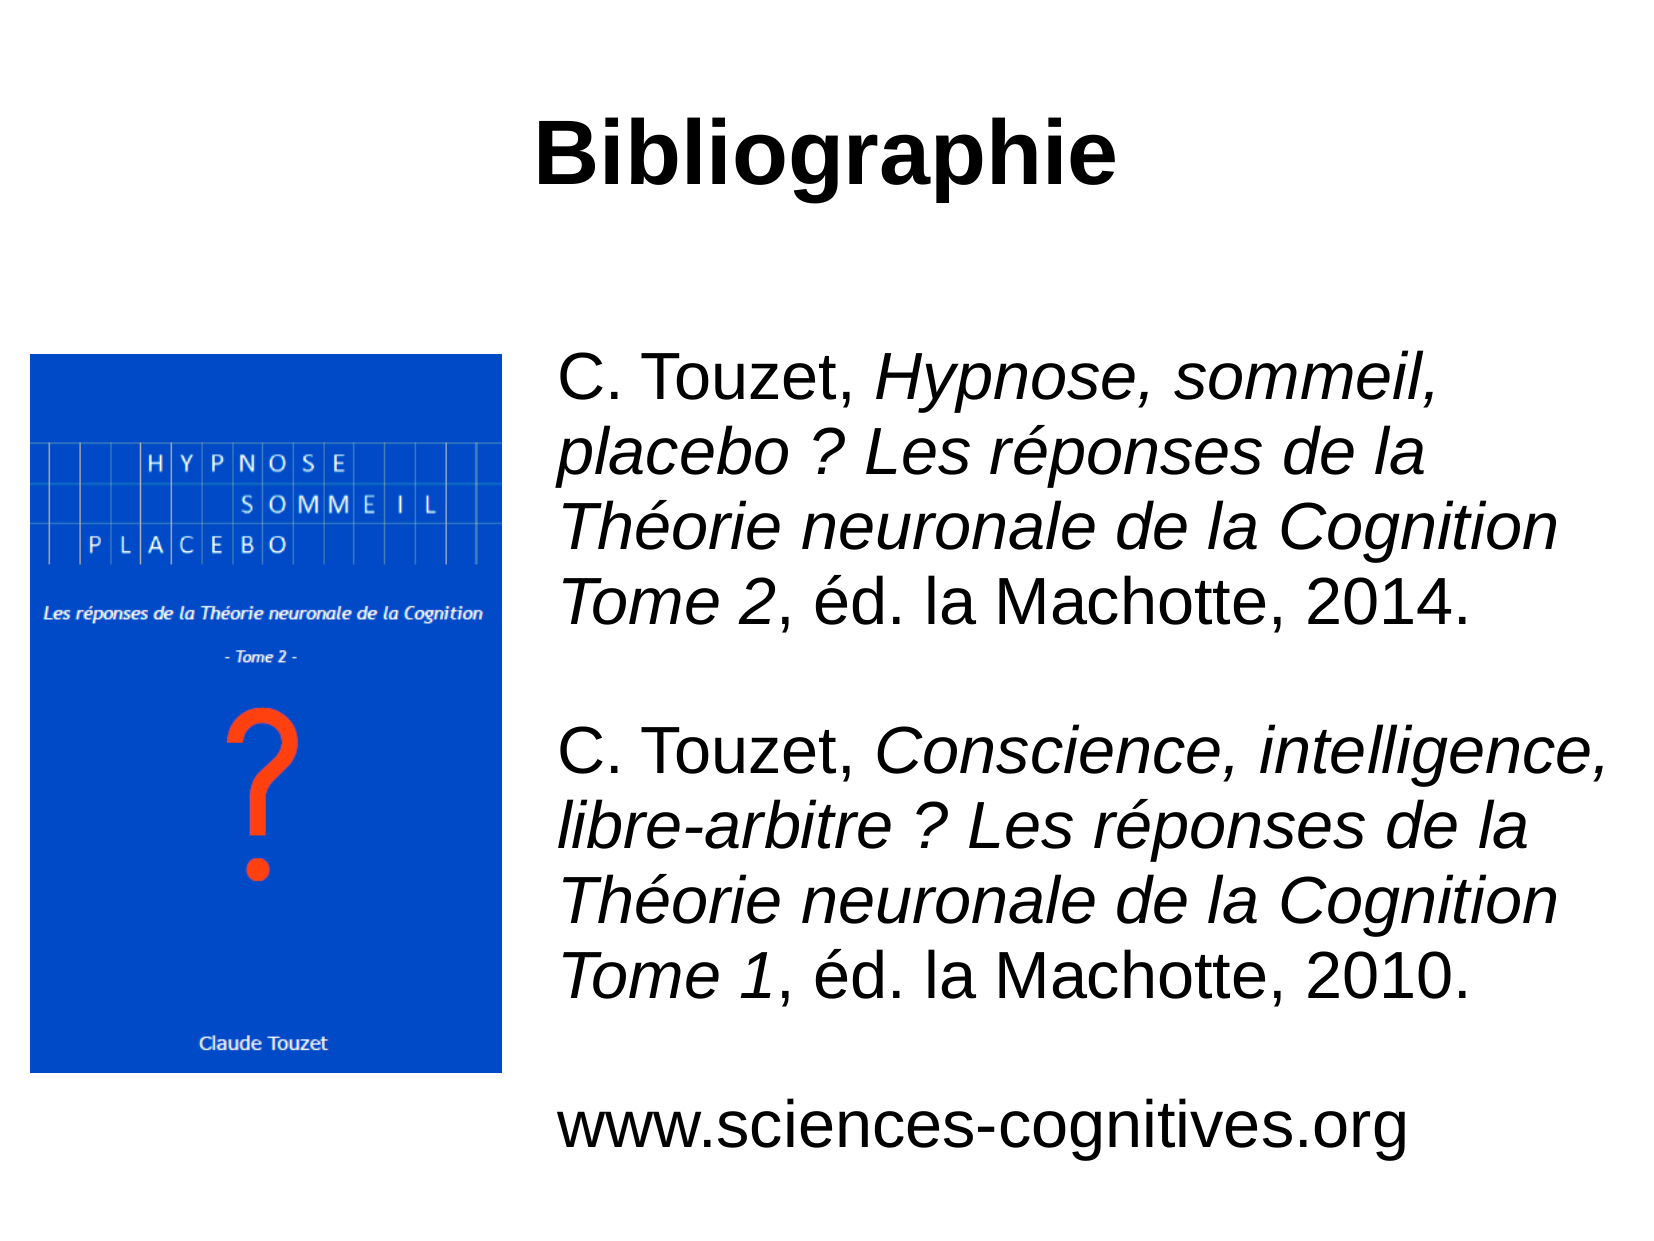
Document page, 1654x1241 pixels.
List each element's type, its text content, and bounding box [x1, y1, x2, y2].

title Bibliographie [82, 49, 1571, 257]
text_box C. Touzet, Hypnose, sommeil, placebo ? Les réponses de la Théorie neuronale de la Cognition Tome 2, éd. la Machotte, 2014. C. Touzet, Conscience, intelligence, libre-arbitre ? Les réponses de la Théorie neuronale de la Cognition Tome 1, éd. la Machotte, 2010. www.sciences-cognitives.org [542, 332, 1630, 1167]
picture [30, 354, 502, 1073]
